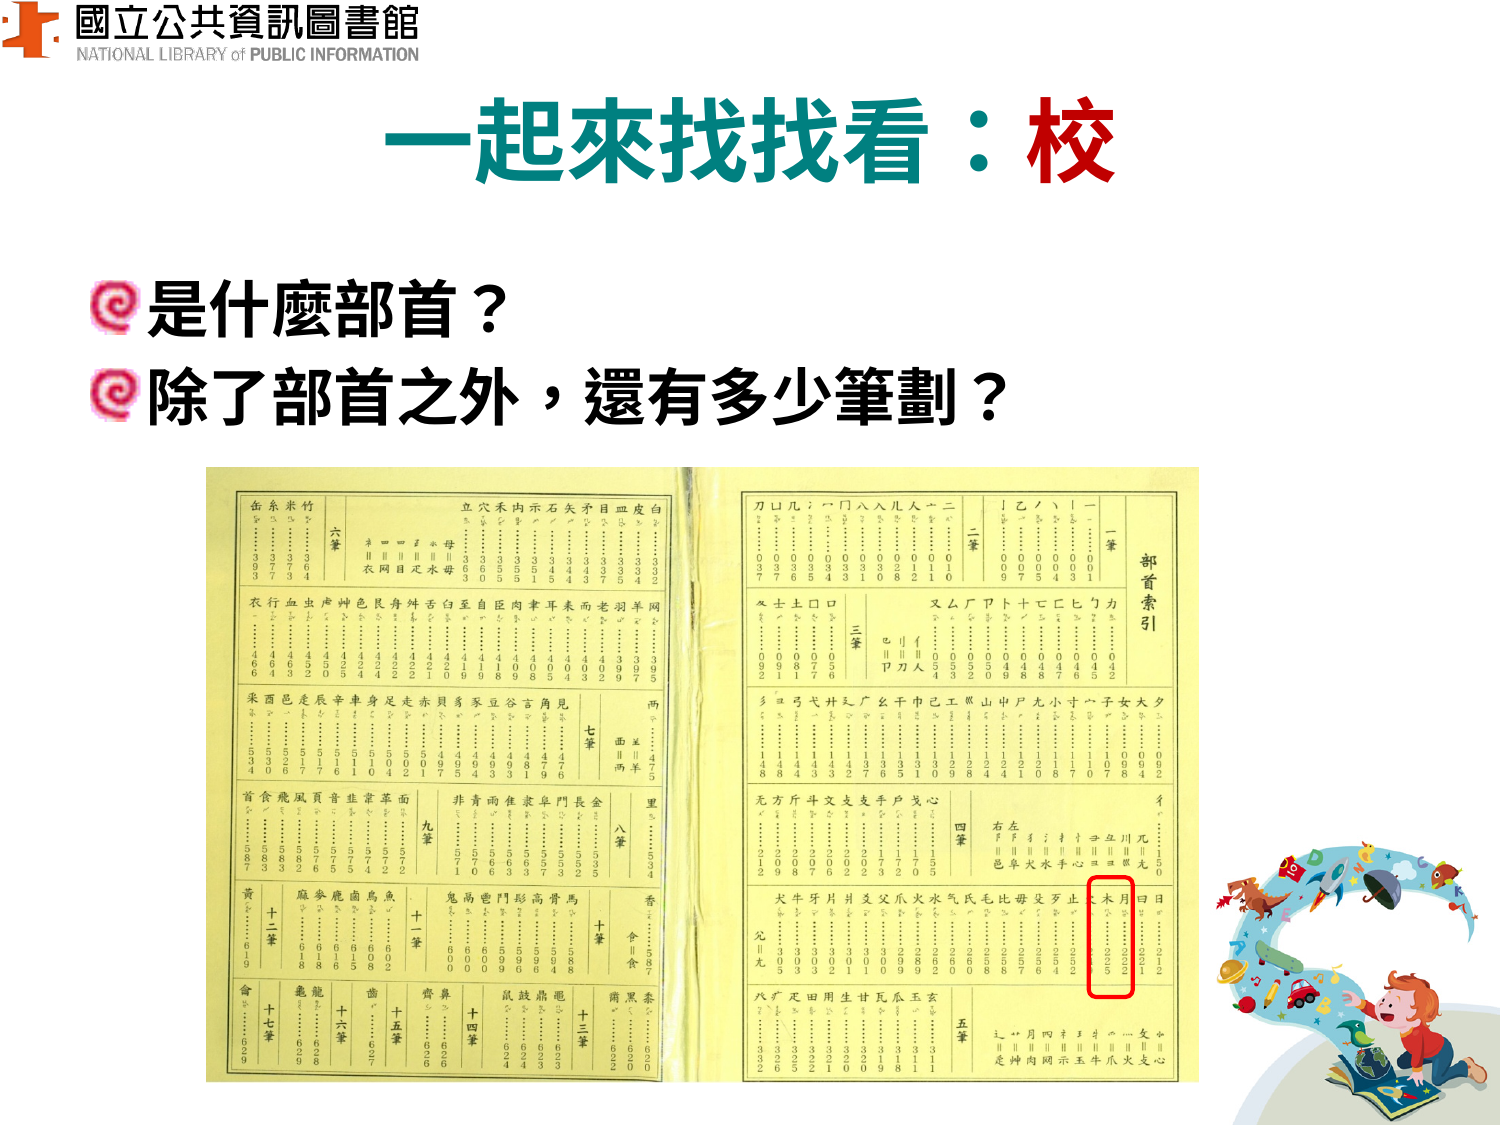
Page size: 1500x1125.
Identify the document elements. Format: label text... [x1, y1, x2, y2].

picture [1210, 835, 1500, 1125]
picture [0, 0, 420, 62]
title 一起來找找看：校 [75, 45, 1425, 233]
picture [206, 467, 1199, 1083]
list 是什麼部首？ 除了部首之外，還有多少筆劃？ [75, 262, 1425, 1005]
